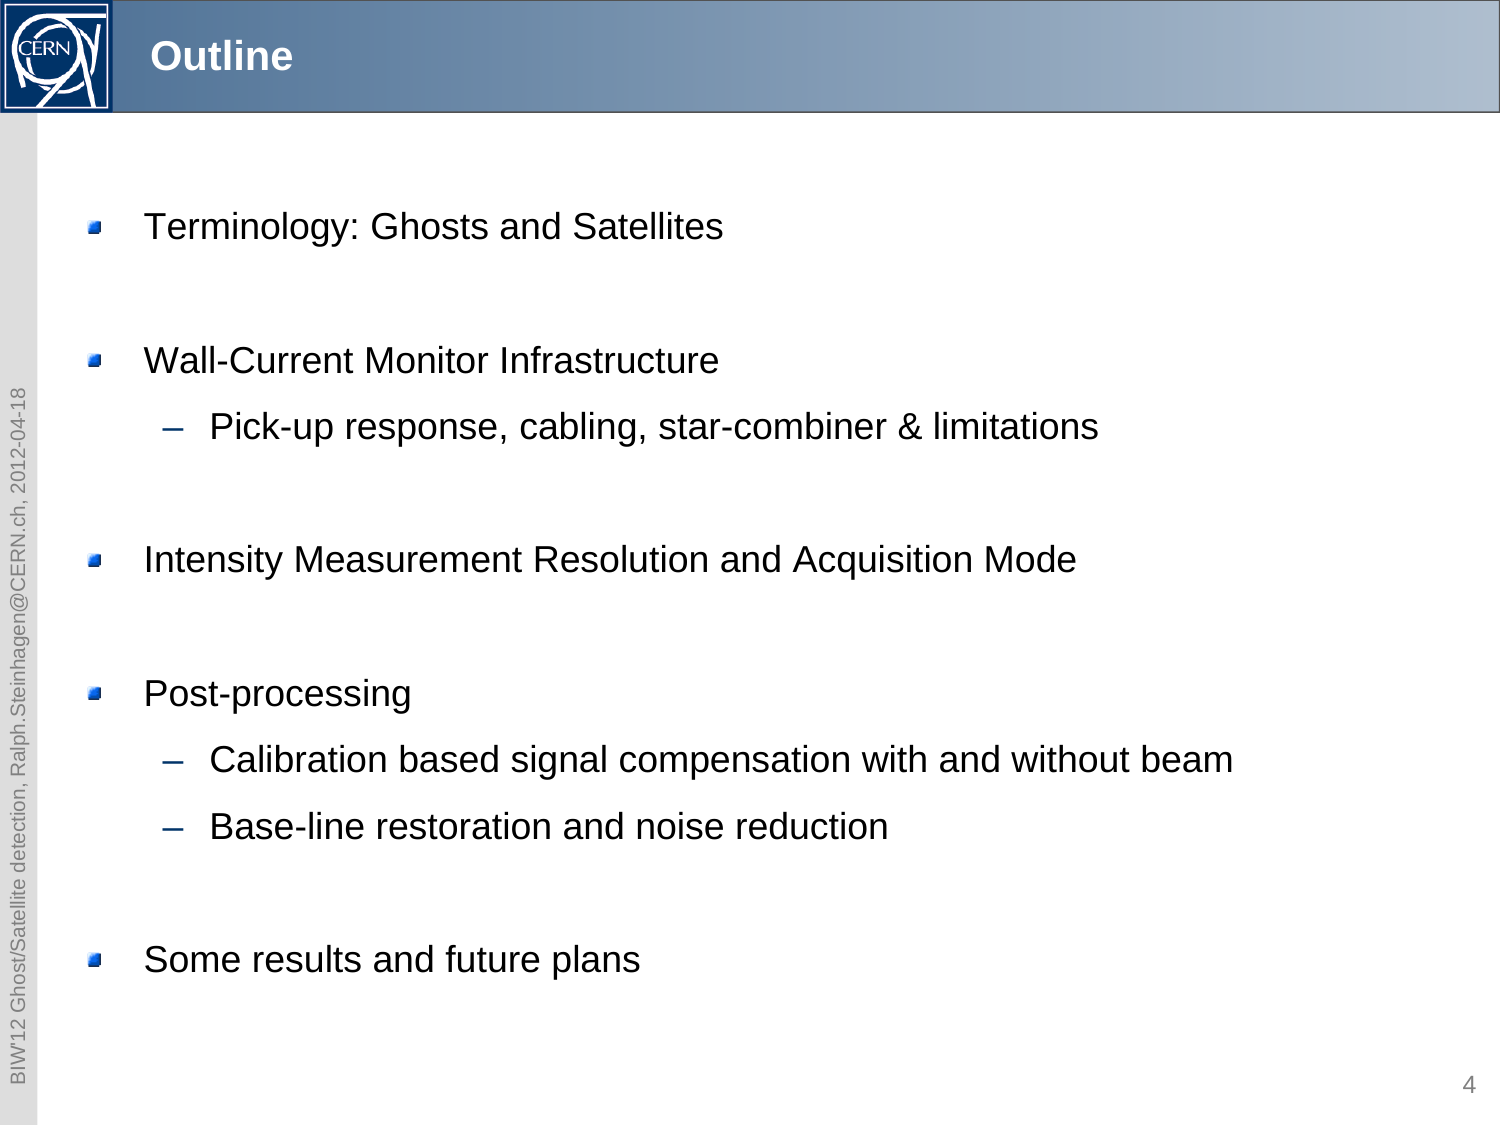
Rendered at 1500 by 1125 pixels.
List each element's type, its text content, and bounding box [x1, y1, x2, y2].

list Terminology: Ghosts and Satellites Wall-Current Monitor Infrastructure Pick-up response, cabling, star-combiner & limitations Intensity Measurement Resolution and Acquisition Mode Post-processing Calibration based signal compensation with and without beam Base-line restoration and noise reduction Some results and future plans [87, 137, 1438, 1030]
picture [0, 0, 113, 113]
title Outline [150, 0, 1201, 113]
